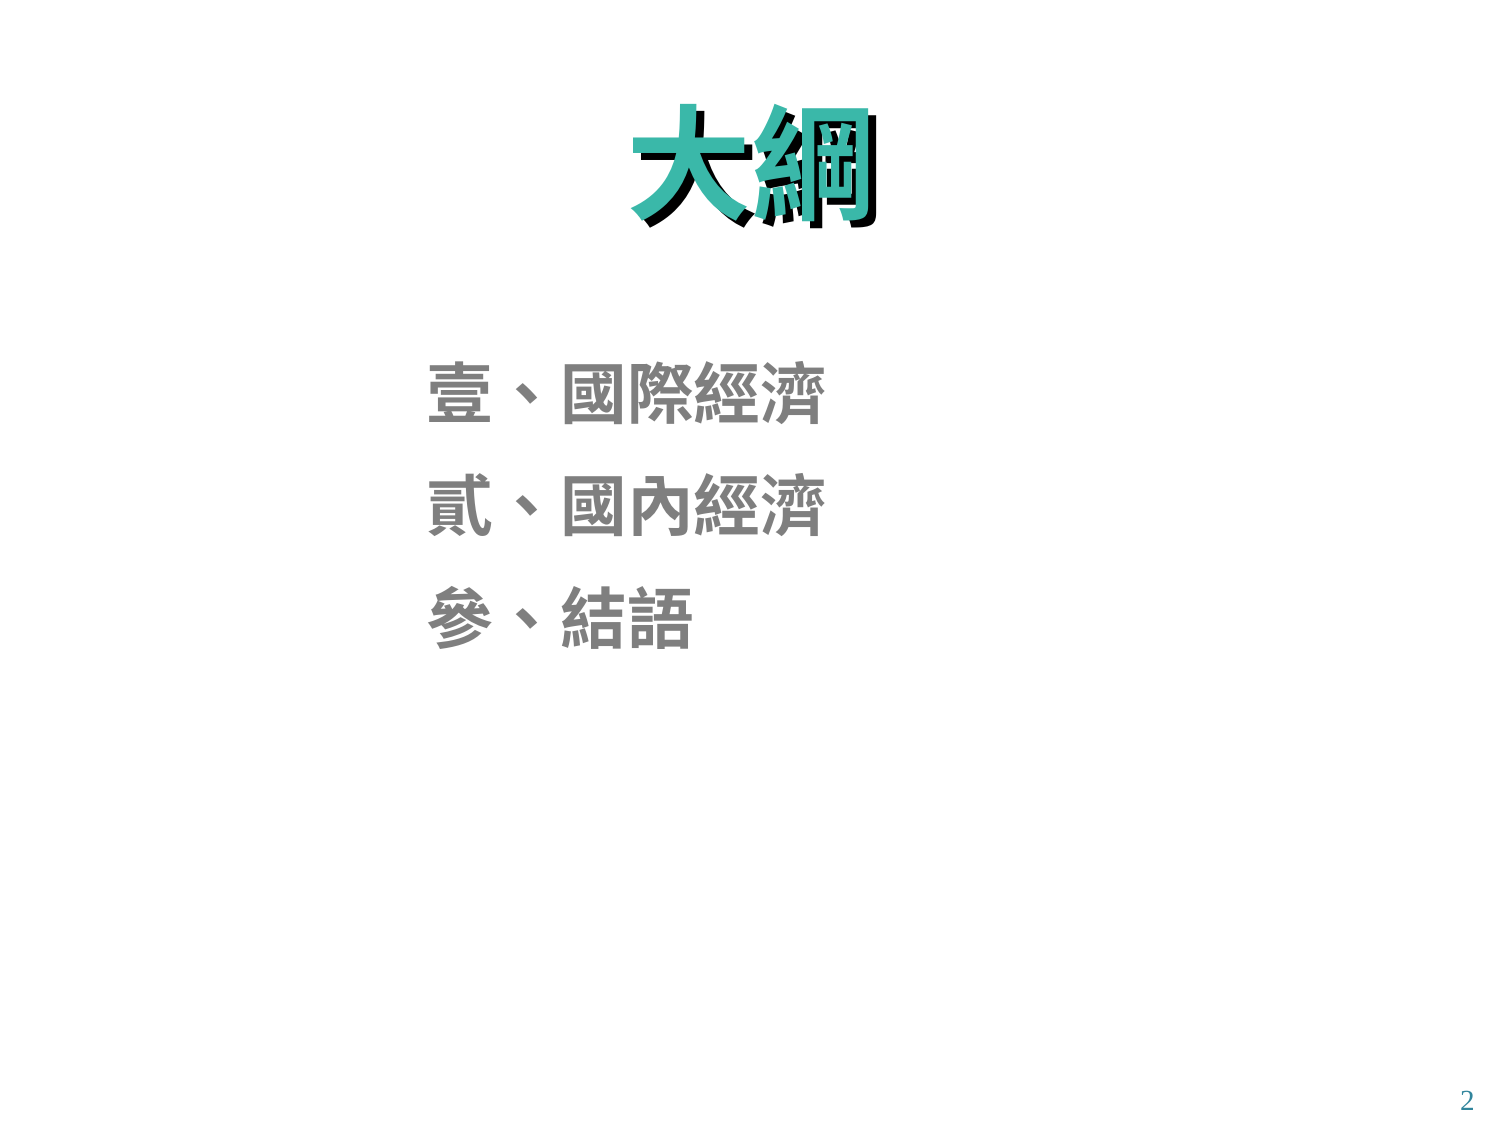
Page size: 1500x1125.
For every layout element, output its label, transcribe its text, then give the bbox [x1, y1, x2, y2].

text_box 壹、國際經濟 貳、國內經濟 參、結語 [411, 361, 1313, 906]
text_box 大綱 [76, 66, 1427, 254]
